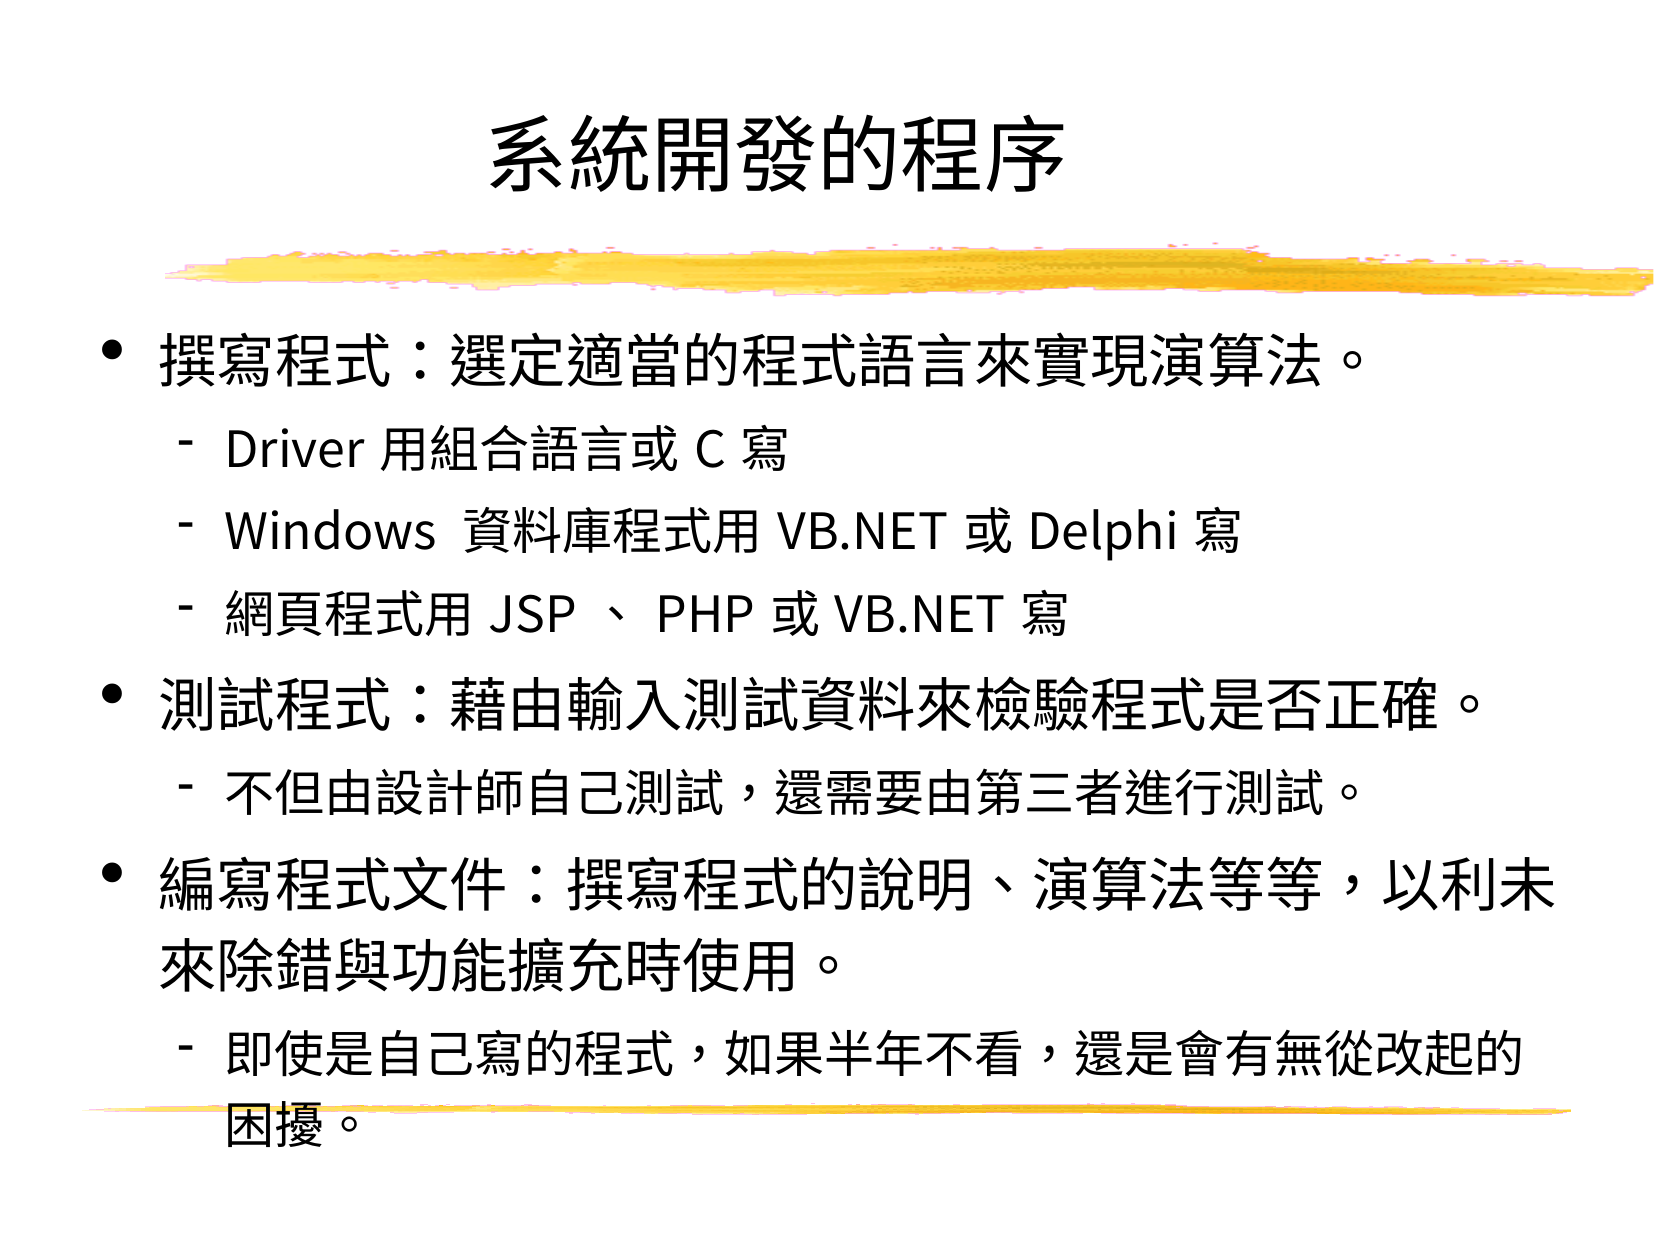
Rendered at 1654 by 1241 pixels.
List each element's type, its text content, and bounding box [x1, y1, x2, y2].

picture [232, 1107, 266, 1117]
list 撰寫程式：選定適當的程式語言來實現演算法。 Driver用組合語言或C寫 Windows 資料庫程式用VB.NET或Delphi寫 網頁程式用JSP、PHP或VB.NET寫 測試程式：藉由輸入測試資料來檢驗程式是否正確。 不但由設計師自己測試，還需要由第三者進行測試。 編寫程式文件：撰寫程式的說明、演算法等等，以利未來除錯與功能擴充時使用。 即使是自己寫的程式，如果半年不看，還是會有無從改起的困擾。 [102, 316, 1568, 1062]
picture [82, 1102, 282, 1117]
picture [285, 1102, 1571, 1117]
picture [165, 237, 1654, 308]
title 系統開發的程序 [73, 39, 1479, 249]
